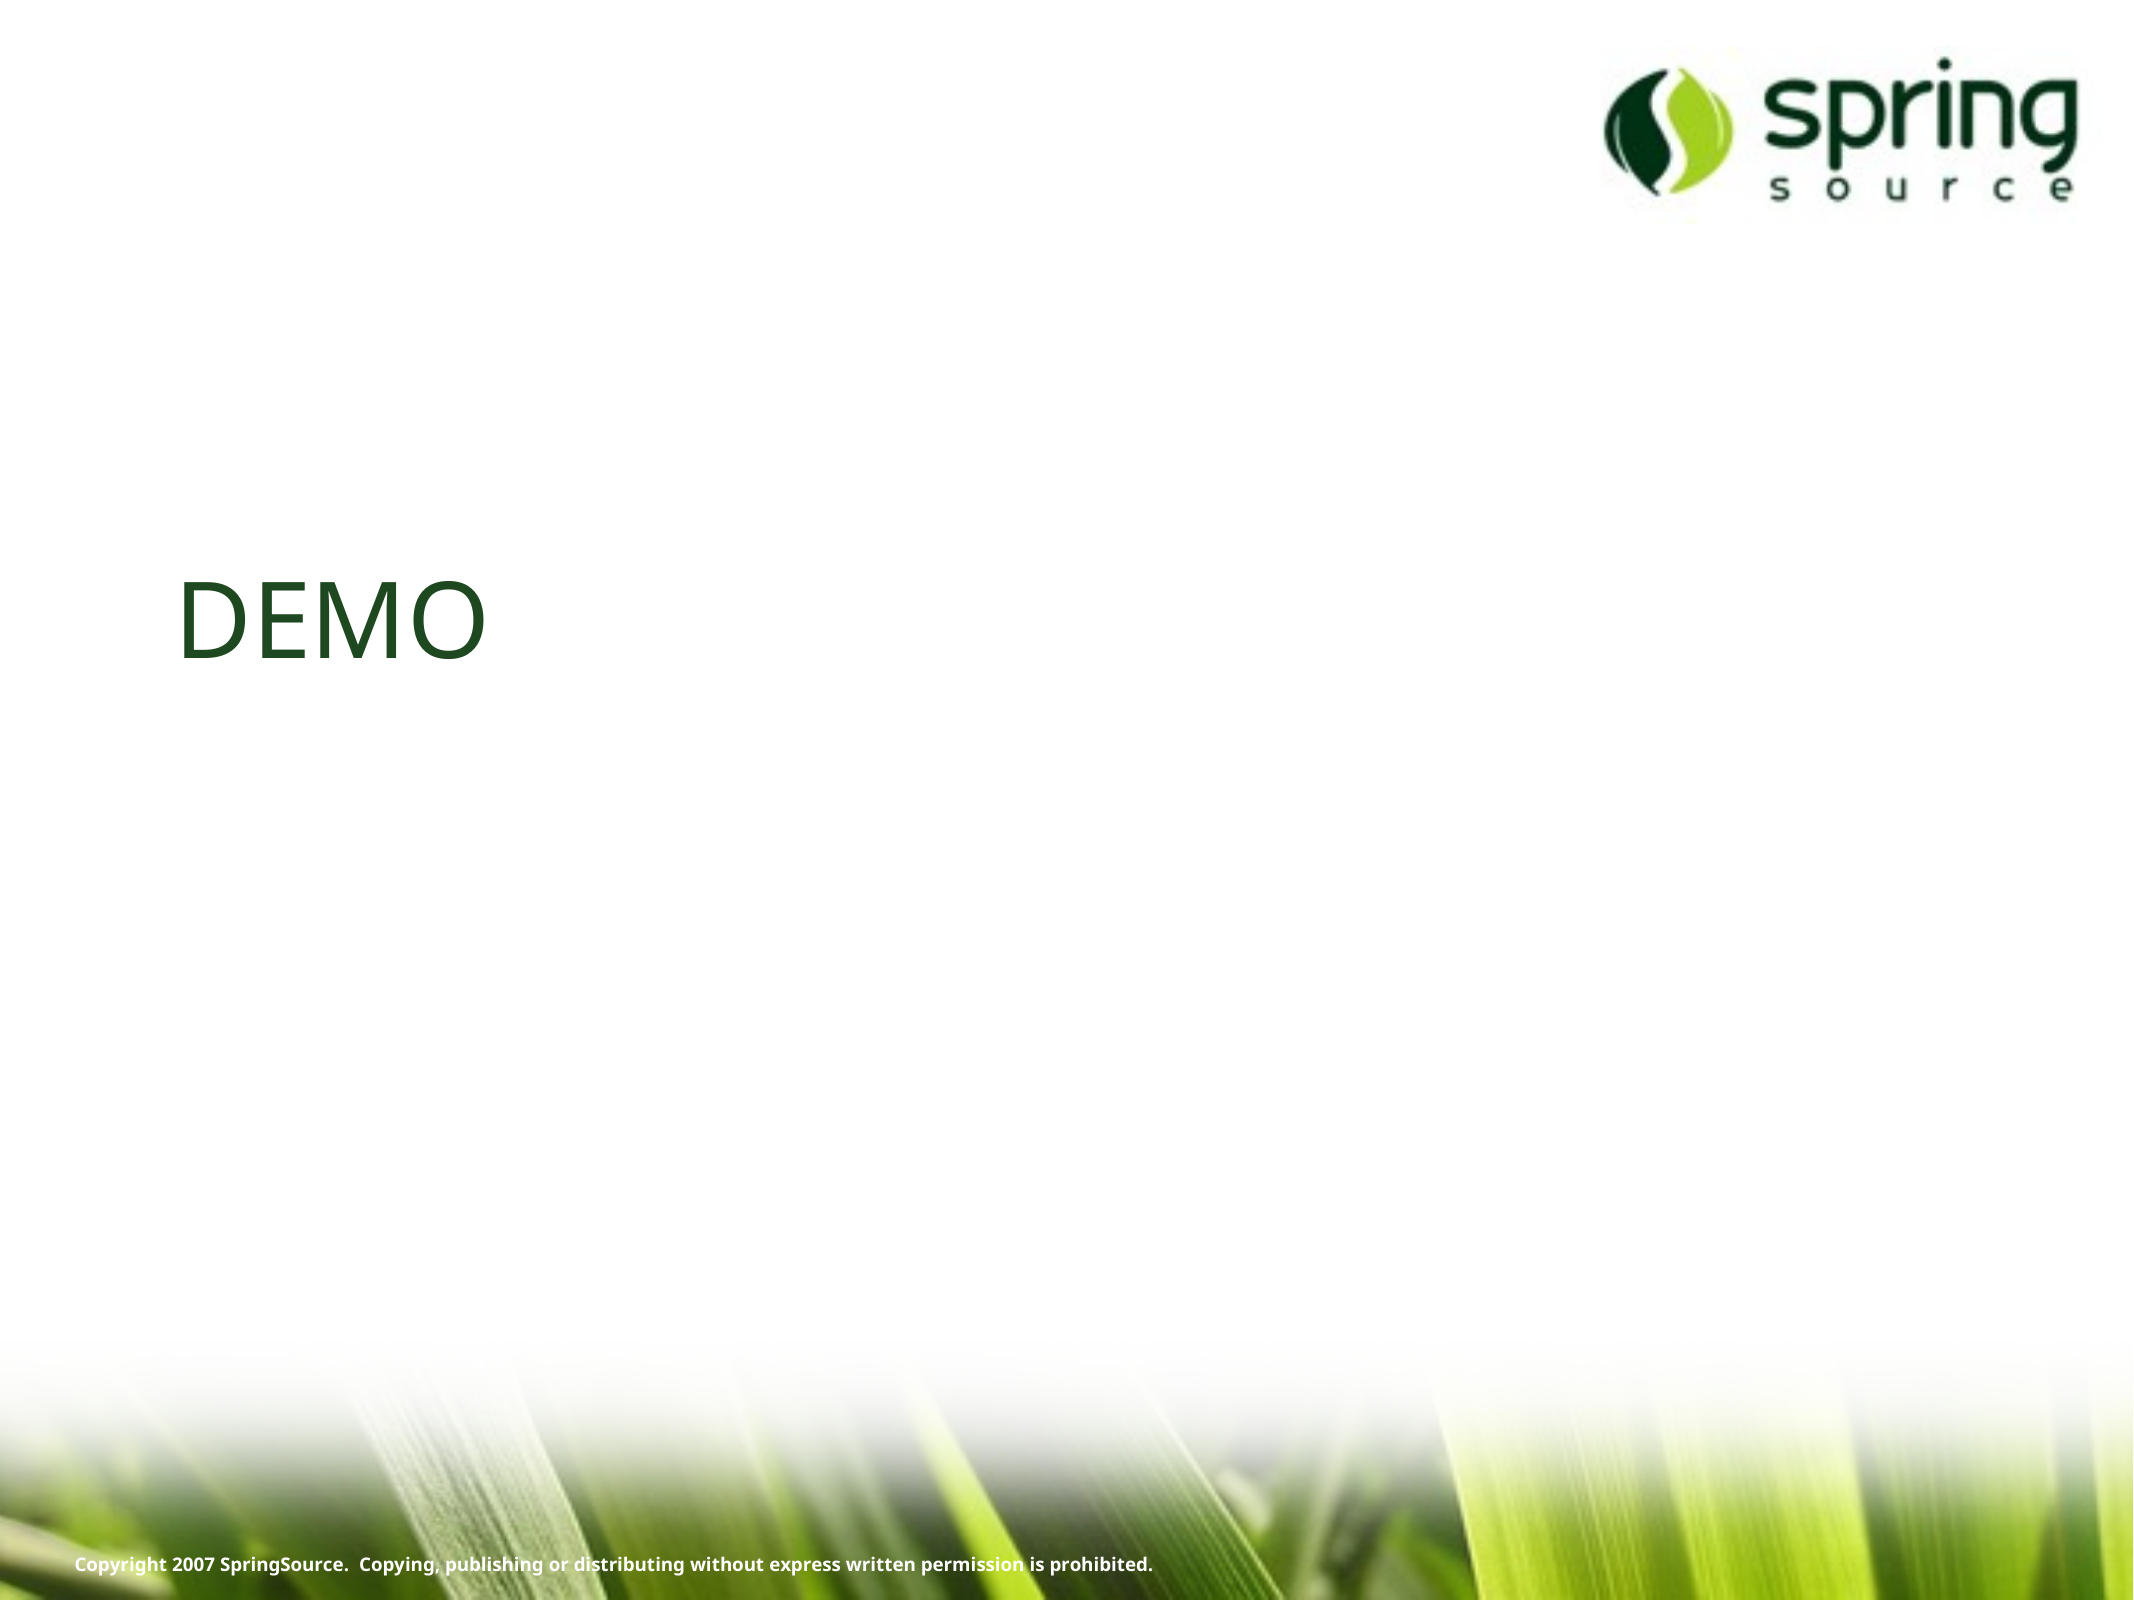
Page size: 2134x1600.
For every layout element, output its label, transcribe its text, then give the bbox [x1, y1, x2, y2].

picture [1555, 46, 2134, 224]
picture [0, 1340, 2134, 1600]
title DEMO [153, 484, 1967, 752]
